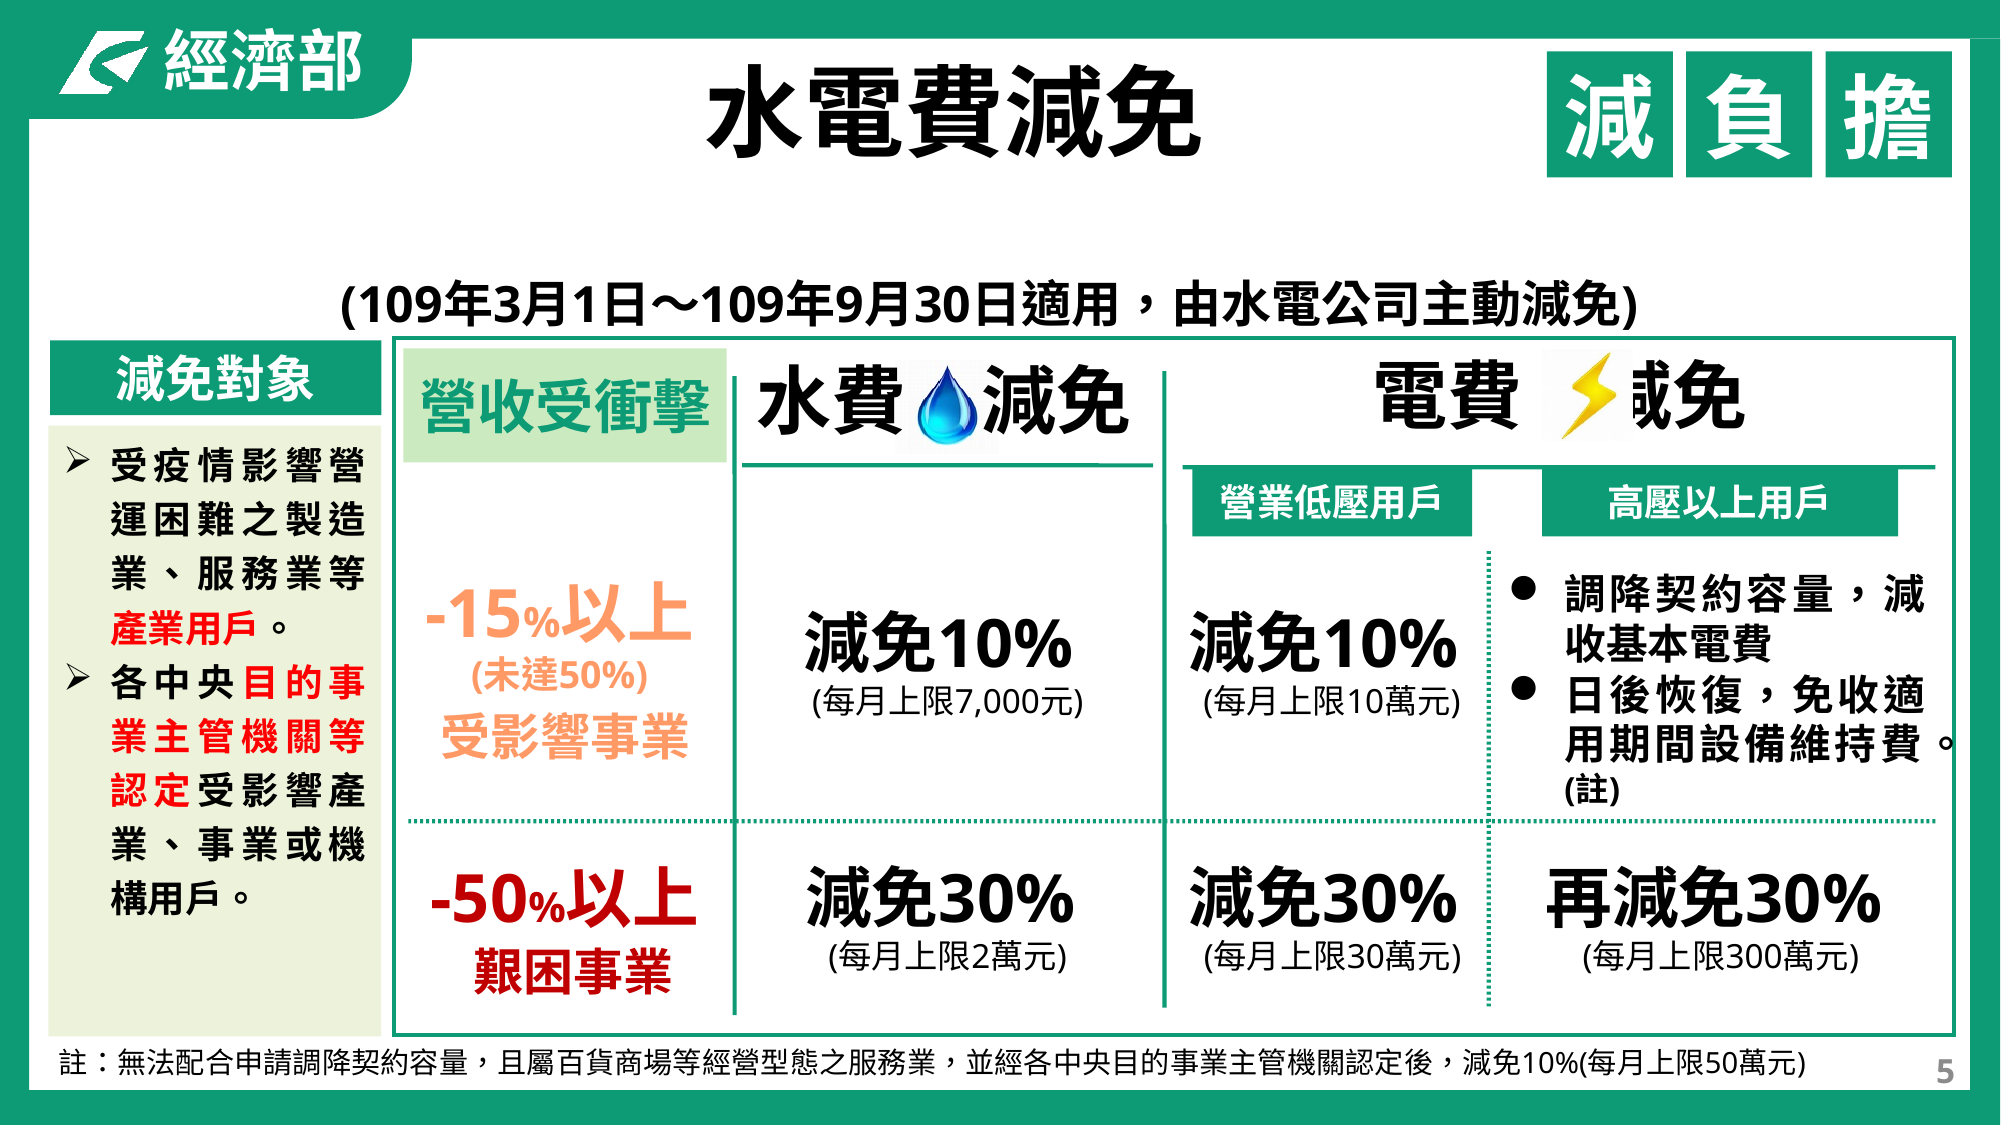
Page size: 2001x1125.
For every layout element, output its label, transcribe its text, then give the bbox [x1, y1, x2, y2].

text_box 營收受衝擊 [403, 348, 727, 463]
text_box -50%以上 [415, 848, 715, 944]
text_box 高壓以上用戶 [1542, 466, 1899, 537]
picture [58, 31, 149, 94]
text_box 擔 [1825, 51, 1952, 178]
text_box 註：無法配合申請調降契約容量，且屬百貨商場等經營型態之服務業，並經各中央目的事業主管機關認定後，減免10%(每月上限50萬元) [44, 1036, 1851, 1087]
text_box 減 [1546, 51, 1673, 178]
text_box 營業低壓用戶 [1192, 466, 1473, 537]
text_box 調降契約容量，減收基本電費 日後恢復，免收適用期間設備維持費。(註) [1493, 560, 1940, 816]
text_box 減免10% (每月上限7,000元) [788, 593, 1107, 728]
text_box (109年3月1日～109年9月30日適用，由水電公司主動減免) [325, 265, 1675, 341]
text_box 減免10% (每月上限10萬元) [1173, 593, 1491, 728]
text_box 受影響事業 [425, 698, 705, 774]
text_box 減免30% (每月上限2萬元) [790, 848, 1105, 983]
text_box 減免對象 [50, 340, 382, 416]
picture [1542, 349, 1633, 441]
text_box -15%以上 (未達50%) [410, 563, 710, 704]
text_box 再減免30% (每月上限300萬元) [1530, 848, 1911, 983]
text_box 水電費減免 [689, 41, 1308, 177]
text_box 水費 減免 [742, 346, 1153, 452]
text_box 電費 減免 [1357, 340, 1822, 446]
text_box 艱困事業 [458, 933, 689, 1009]
text_box [397, 341, 1951, 1032]
text_box [1942, 740, 1950, 747]
text_box 負 [1686, 51, 1813, 178]
slide_number 5 [1520, 1039, 1971, 1100]
text_box 減免30% (每月上限30萬元) [1173, 848, 1492, 983]
text_box 受疫情影響營運困難之製造業、服務業等產業用戶。 各中央目的事業主管機關等認定受影響產業、事業或機構用戶。 [48, 425, 382, 1036]
